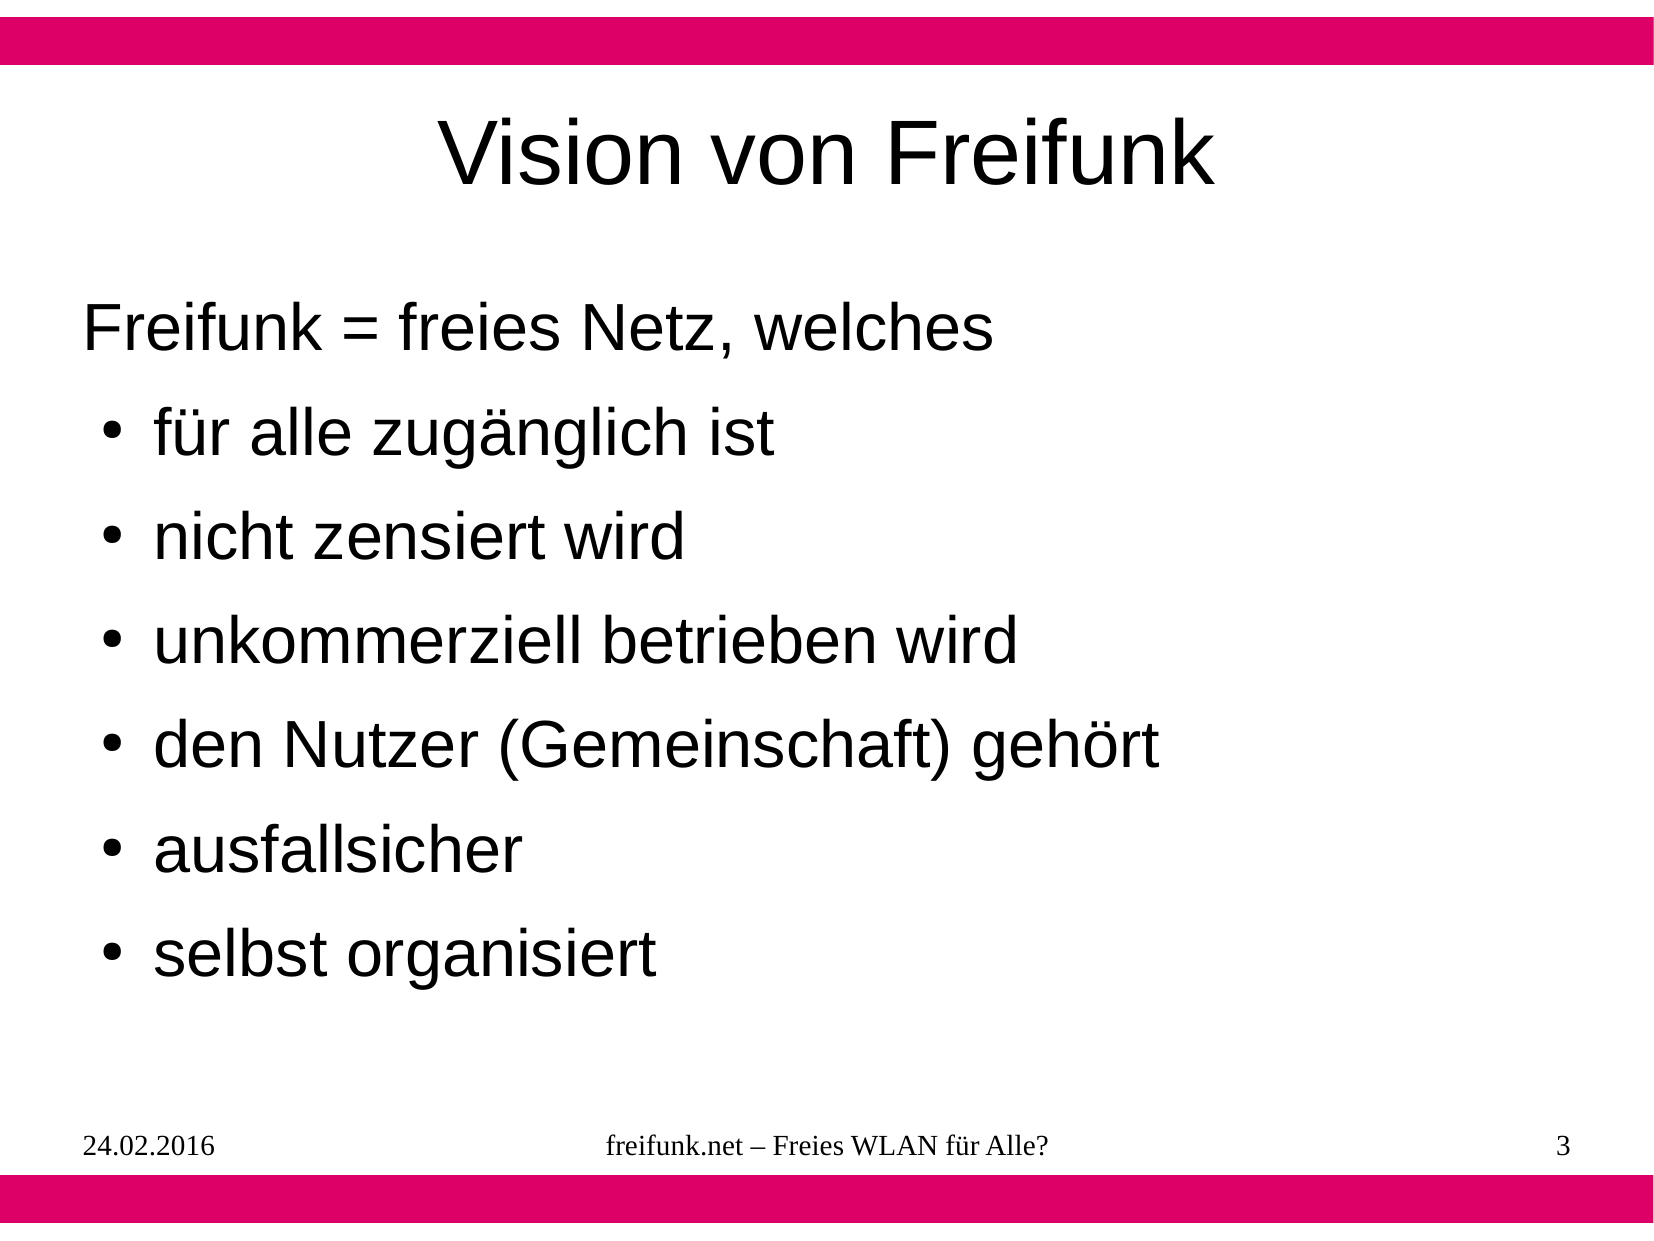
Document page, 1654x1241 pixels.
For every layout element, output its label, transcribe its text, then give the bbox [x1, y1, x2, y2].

list Freifunk = freies Netz, welches für alle zugänglich ist nicht zensiert wird unkommerziell betrieben wird den Nutzer (Gemeinschaft) gehört ausfallsicher selbst organisiert [82, 290, 1538, 1010]
picture [0, 1175, 1654, 1223]
title Vision von Freifunk [82, 65, 1571, 257]
picture [0, 17, 1654, 65]
